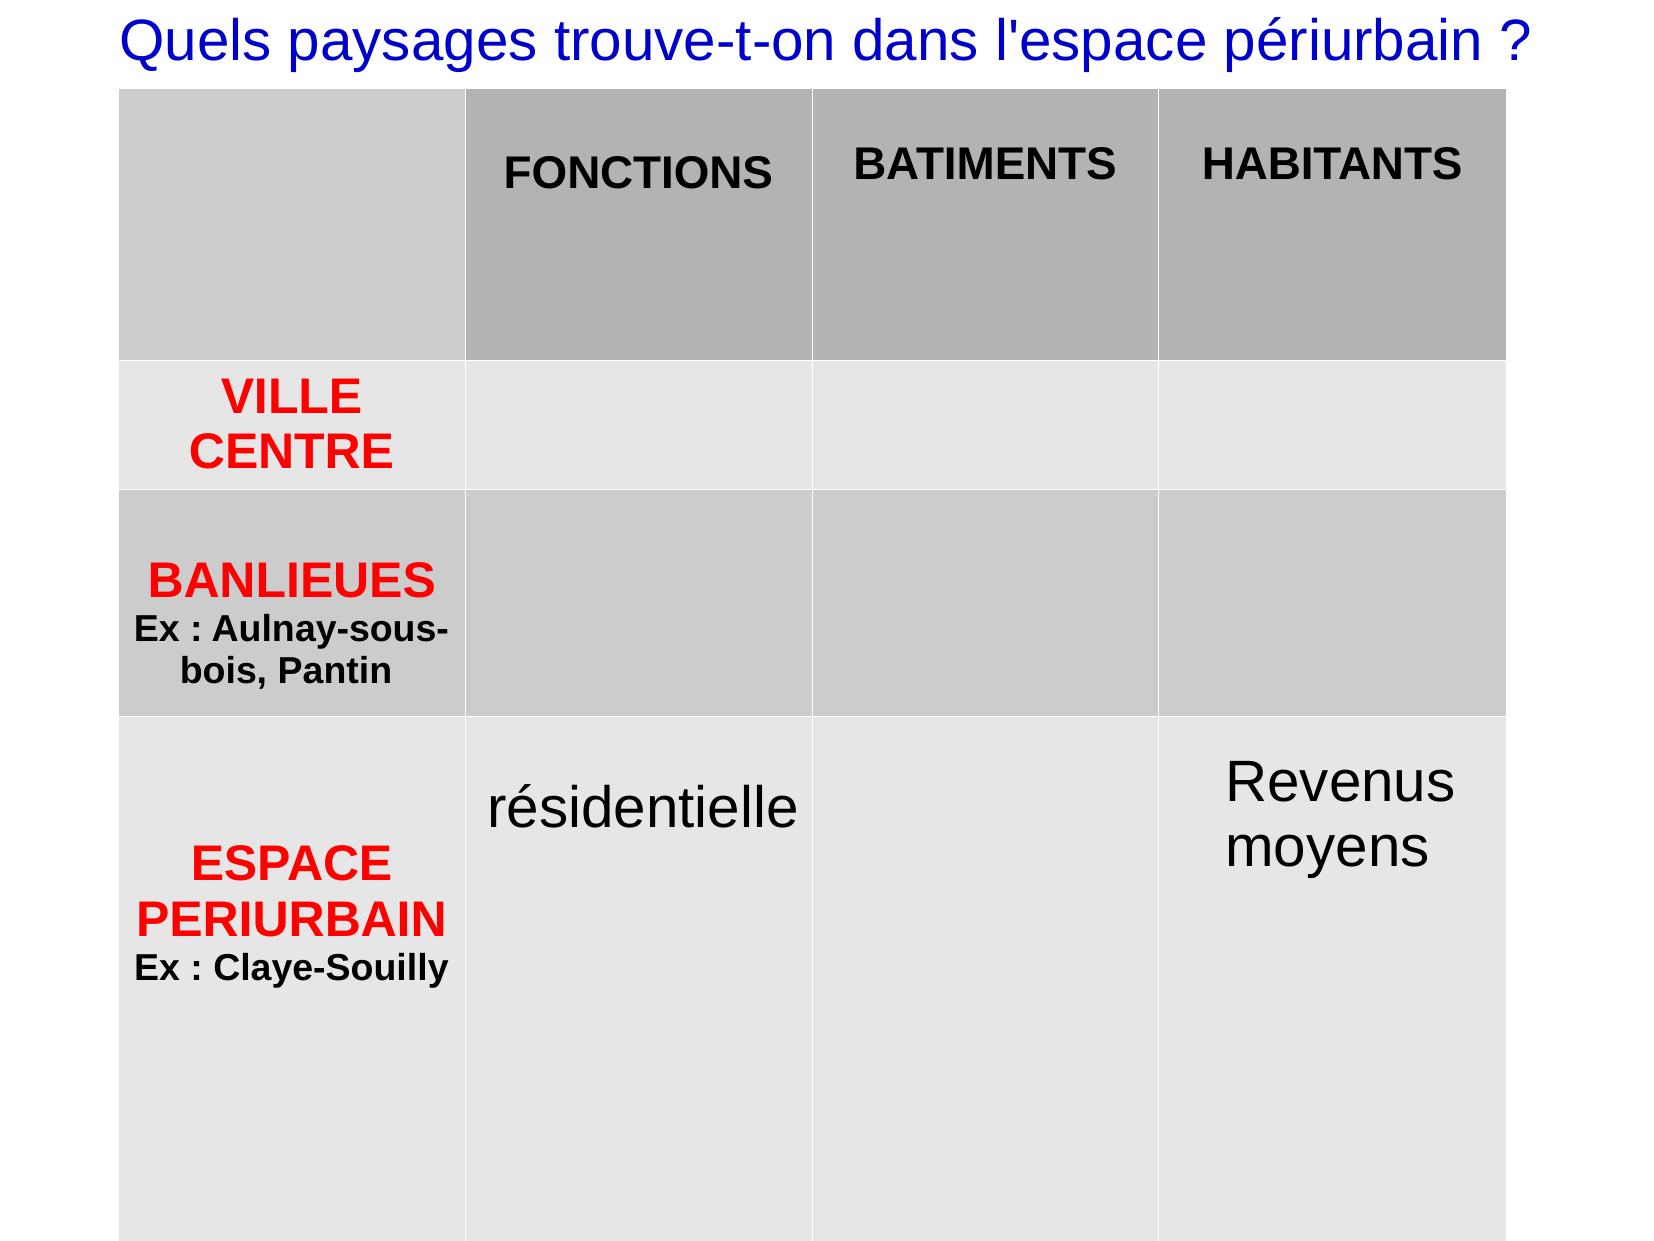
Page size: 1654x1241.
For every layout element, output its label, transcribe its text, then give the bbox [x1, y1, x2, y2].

table_header FONCTIONS [466, 89, 812, 360]
table_cell VILLE CENTRE [119, 361, 465, 489]
table_cell BANLIEUES Ex : Aulnay-sous-bois, Pantin [119, 490, 465, 716]
table_cell ESPACE PERIURBAIN Ex : Claye-Souilly [119, 717, 465, 1241]
table_cell [466, 361, 812, 489]
table_cell [1159, 490, 1506, 716]
table_cell [466, 717, 812, 1241]
text_box Revenus moyens [1210, 741, 1488, 886]
text_box résidentielle [472, 767, 815, 848]
table_header BATIMENTS [813, 89, 1158, 360]
table_header HABITANTS [1159, 89, 1506, 360]
table_cell [813, 717, 1158, 1241]
table_cell [466, 490, 812, 716]
table_cell [1159, 717, 1506, 1241]
table_header [119, 89, 465, 360]
table_cell [1159, 361, 1506, 489]
table_cell [813, 361, 1158, 489]
table_cell [813, 490, 1158, 716]
text_box Quels paysages trouve-t-on dans l'espace périurbain ? [0, 0, 1654, 80]
